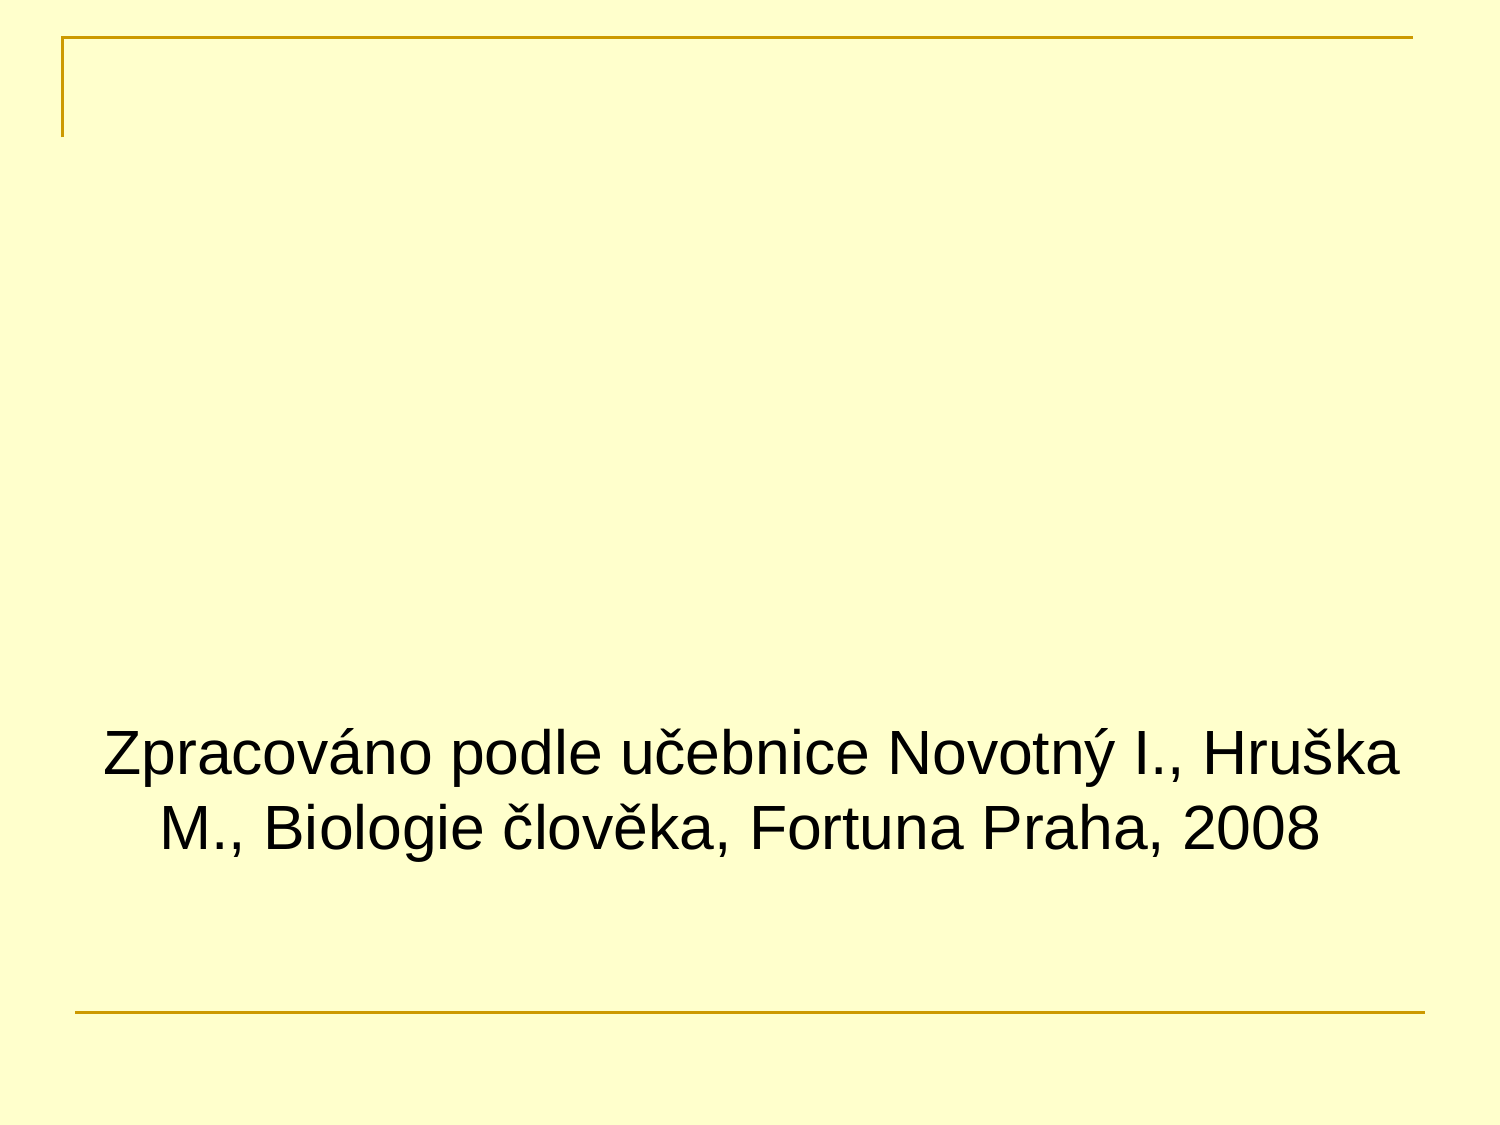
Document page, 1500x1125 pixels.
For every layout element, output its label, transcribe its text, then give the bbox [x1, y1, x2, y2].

list Zpracováno podle učebnice Novotný I., Hruška M., Biologie člověka, Fortuna Praha, 2008 [88, 704, 1439, 922]
